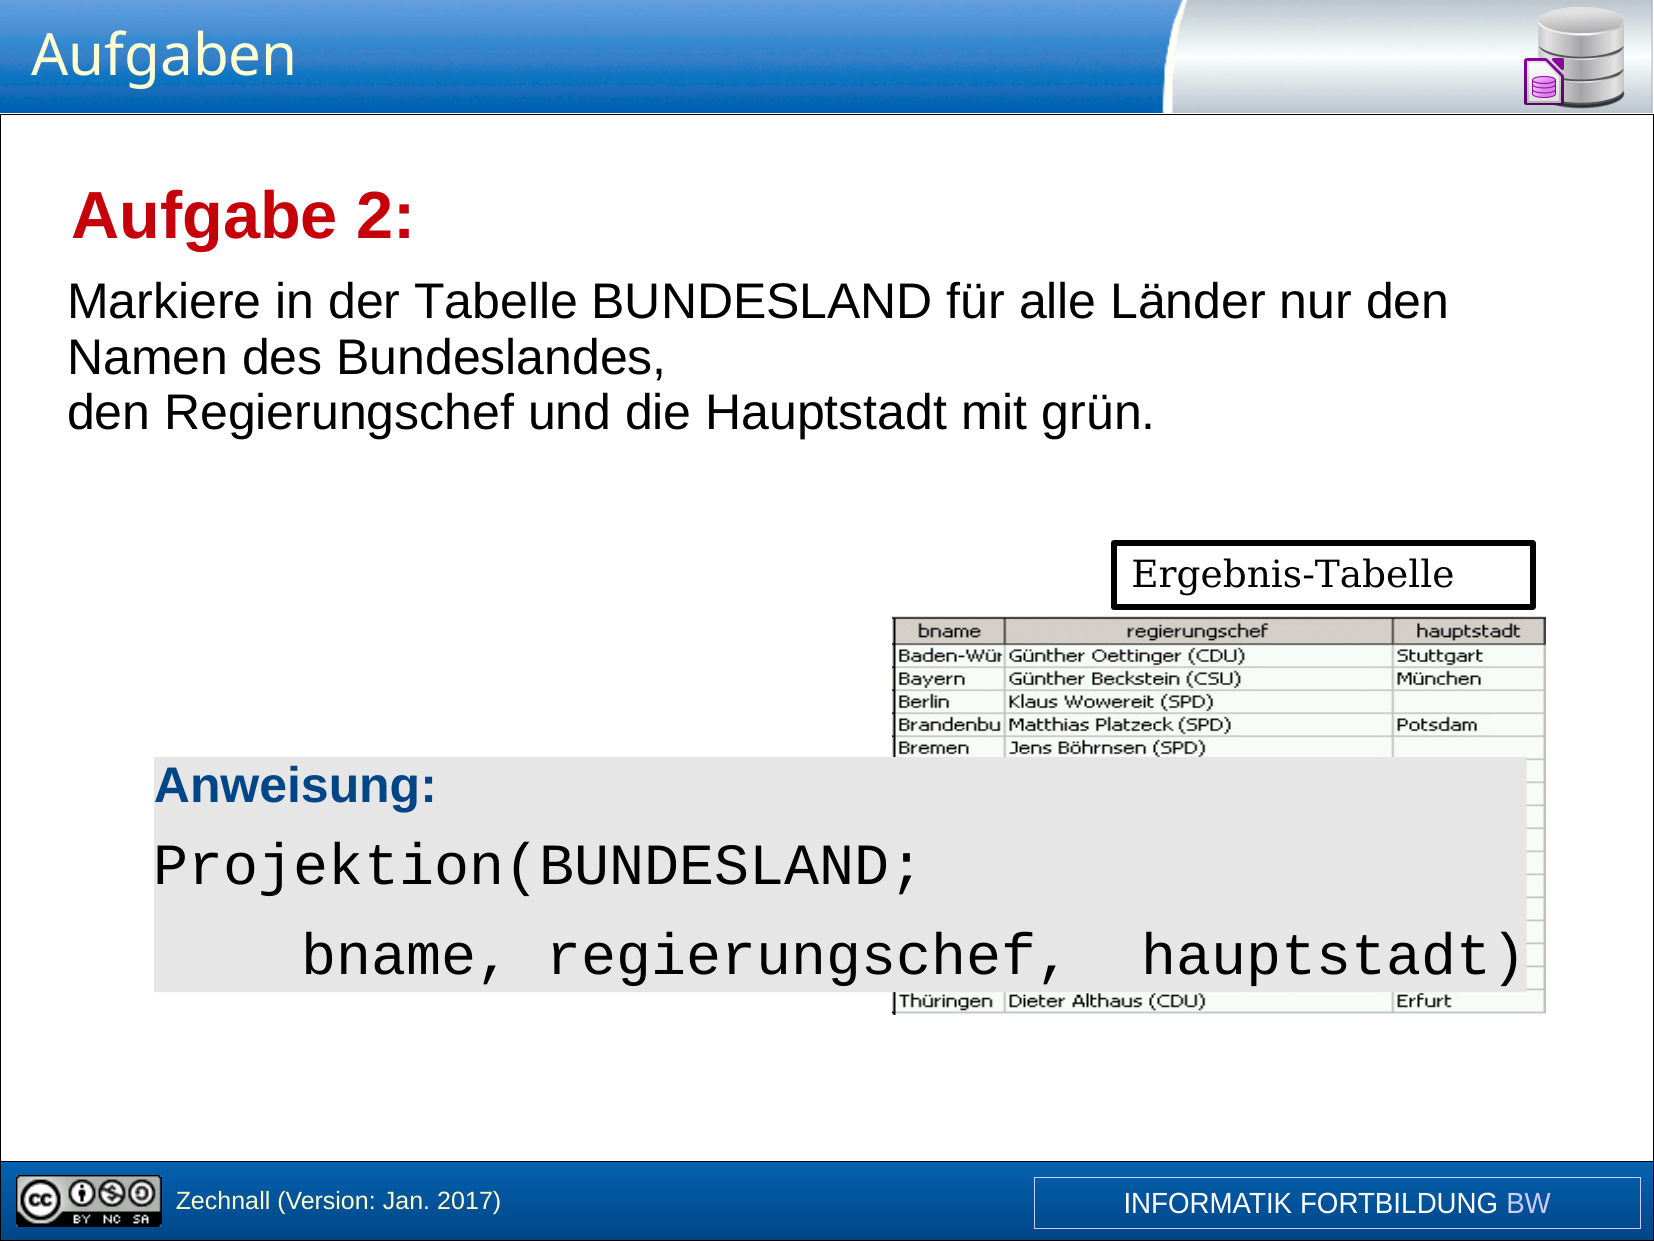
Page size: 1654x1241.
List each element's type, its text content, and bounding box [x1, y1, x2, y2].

text_box Aufgabe 2: [71, 177, 416, 253]
picture [0, 0, 1654, 113]
picture [892, 616, 1546, 1015]
text_box Markiere in der Tabelle BUNDESLAND für alle Länder nur den Namen des Bundeslandes, den Regierungschef und die Hauptstadt mit grün. [67, 273, 1536, 498]
text_box Anweisung: Projektion(BUNDESLAND; bname, regierungschef, hauptstadt) [153, 757, 1527, 989]
picture [16, 1175, 162, 1227]
title Aufgaben [31, 14, 1151, 92]
text_box Ergebnis-Tabelle [1113, 542, 1533, 608]
